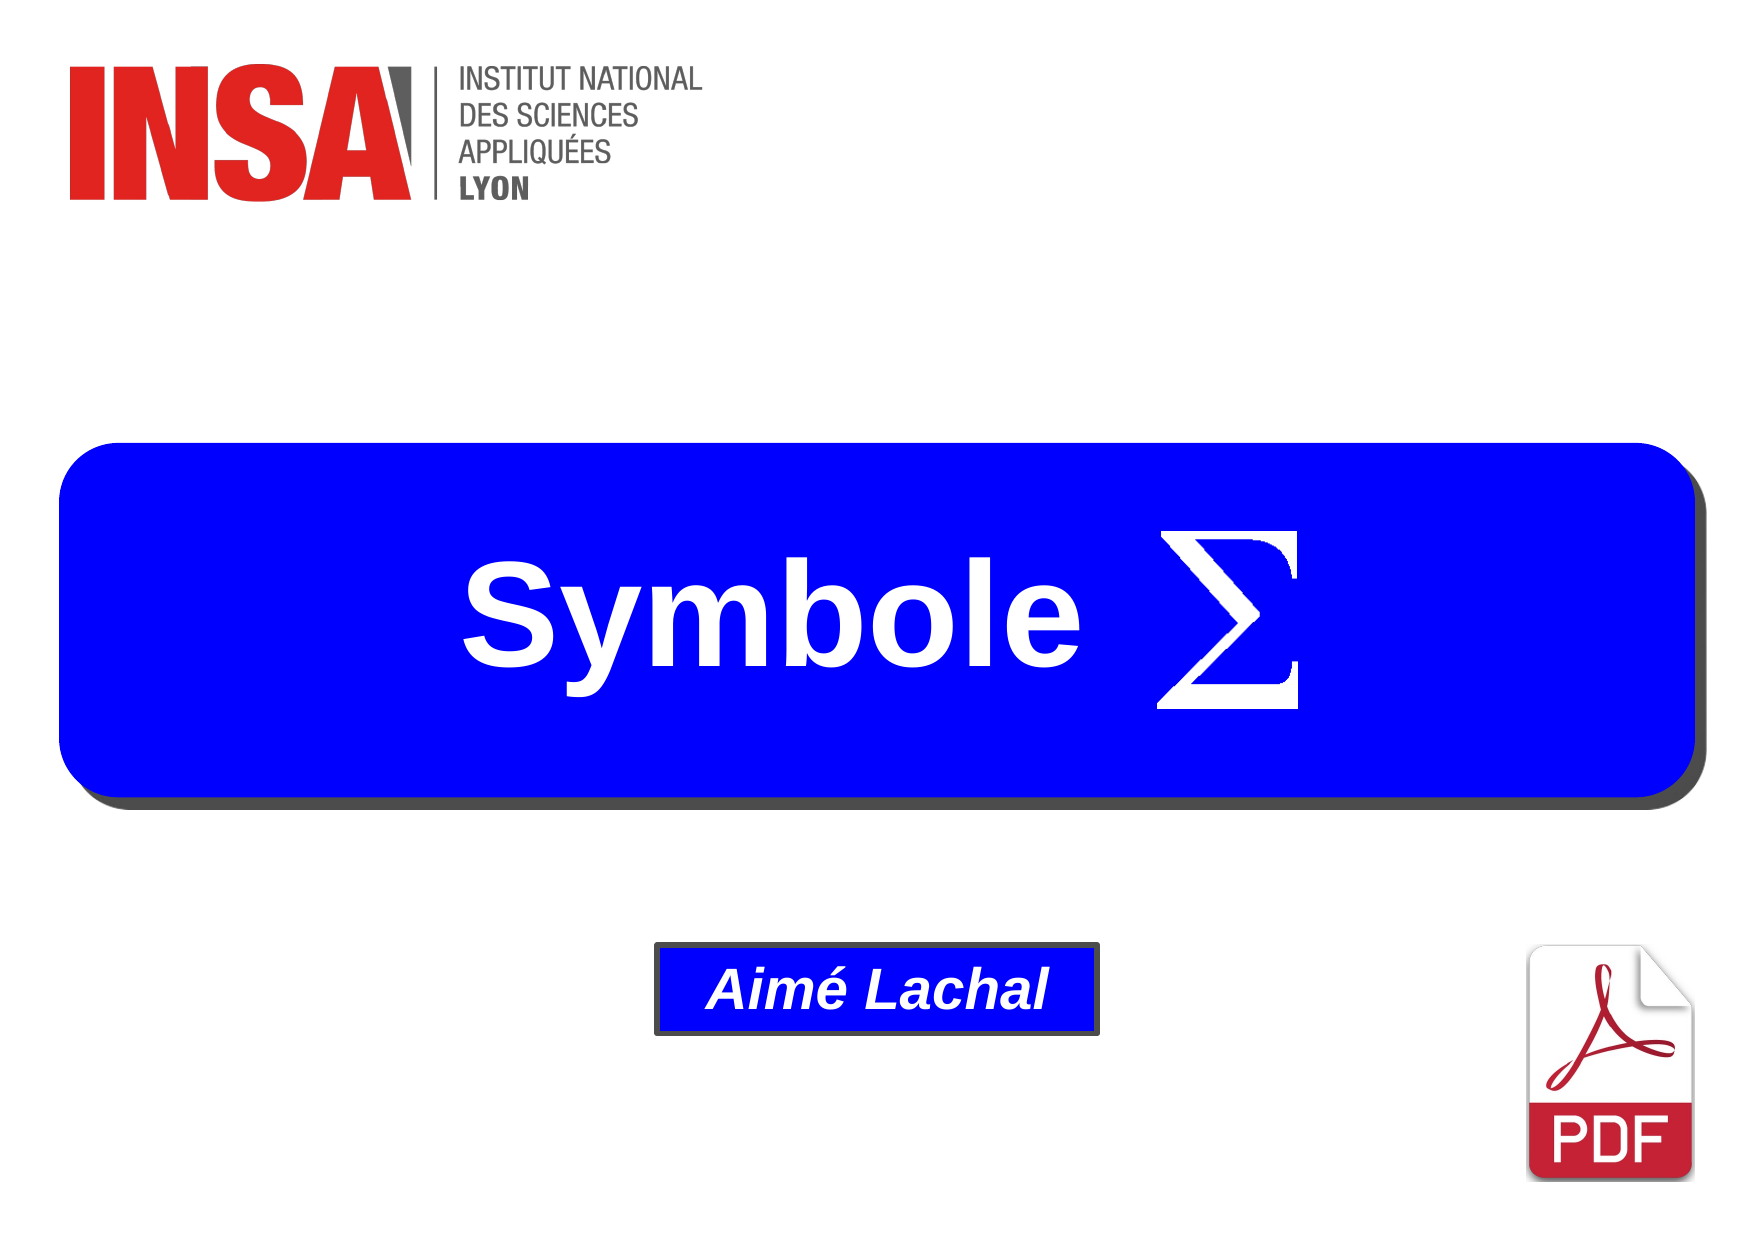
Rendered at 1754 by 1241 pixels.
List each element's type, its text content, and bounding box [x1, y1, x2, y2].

picture [1526, 944, 1695, 1182]
chart [1139, 521, 1318, 721]
picture [59, 58, 713, 207]
title Aimé Lachal [657, 944, 1098, 1034]
picture [1157, 531, 1298, 709]
text_box Symbole [59, 442, 1695, 798]
